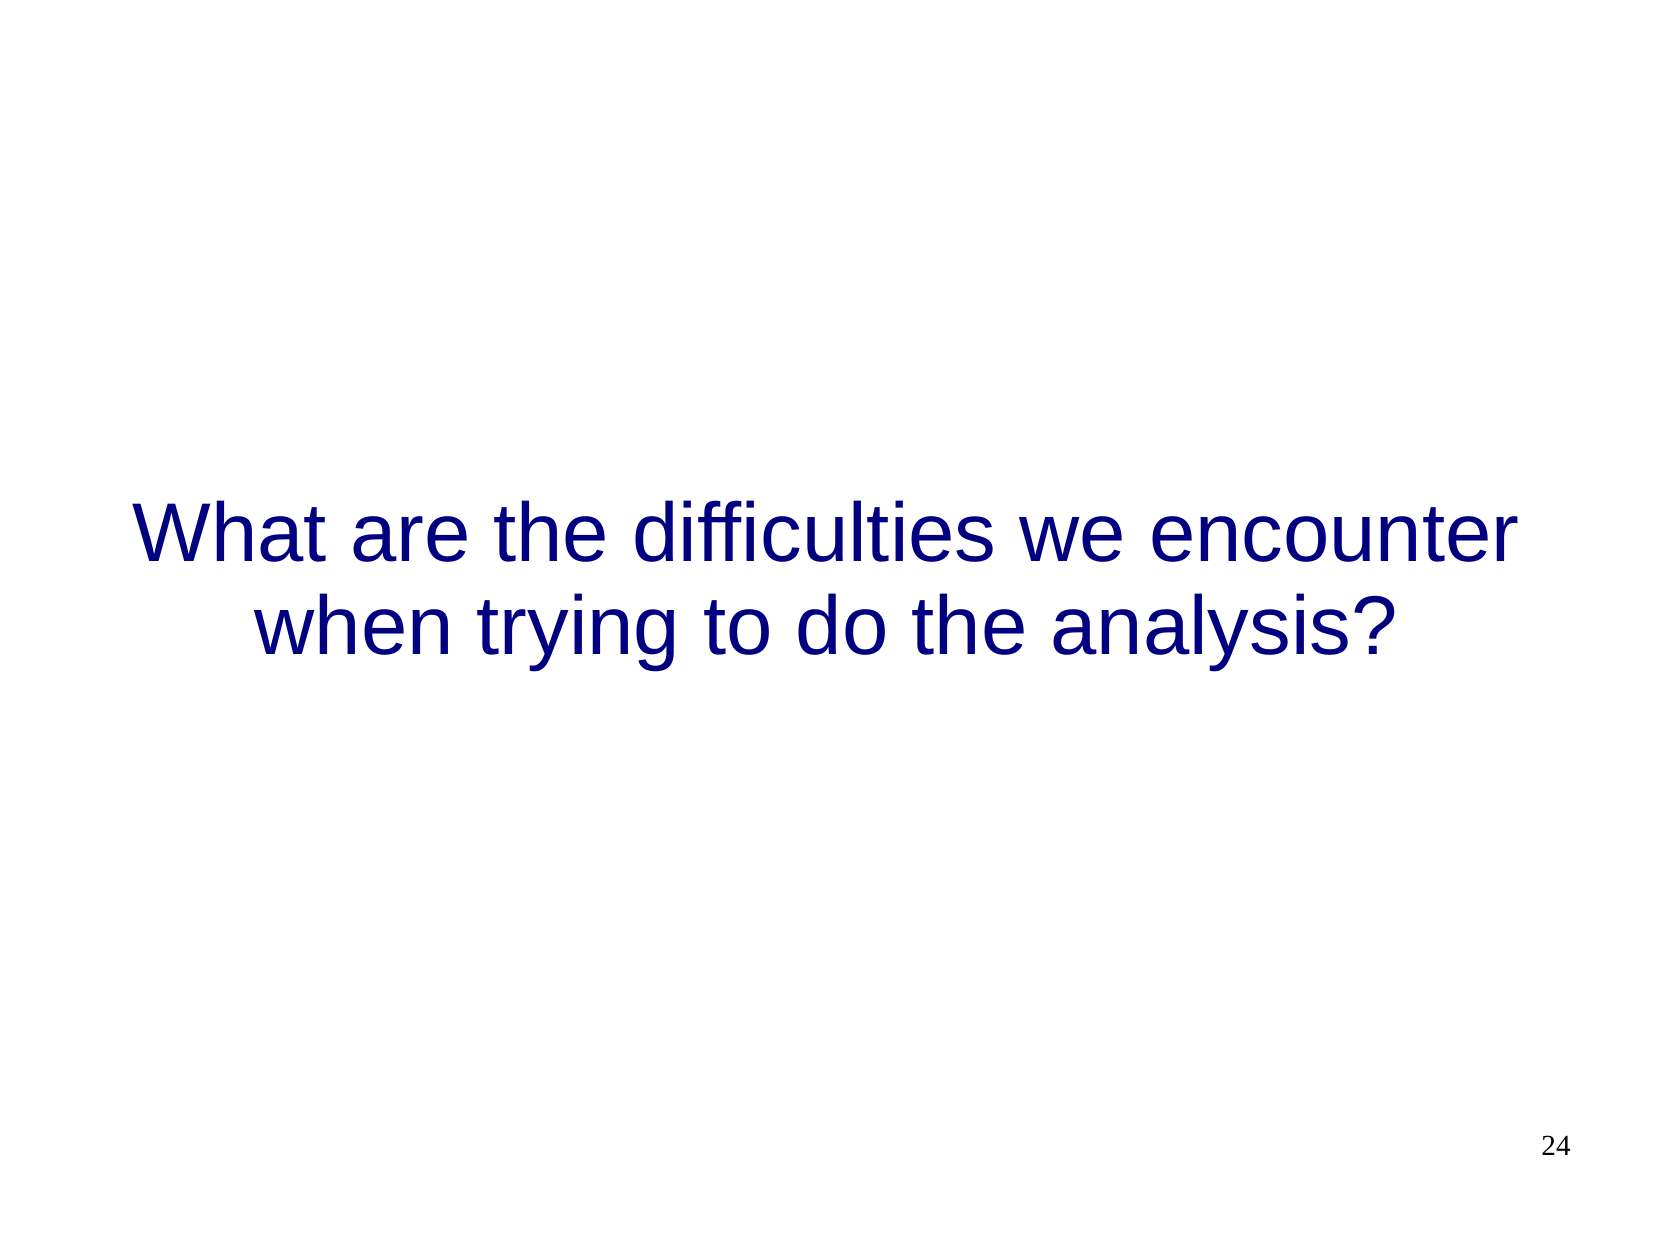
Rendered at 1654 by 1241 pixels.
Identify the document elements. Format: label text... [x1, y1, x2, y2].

subtitle What are the difficulties we encounter when trying to do the analysis? [82, 56, 1571, 1102]
